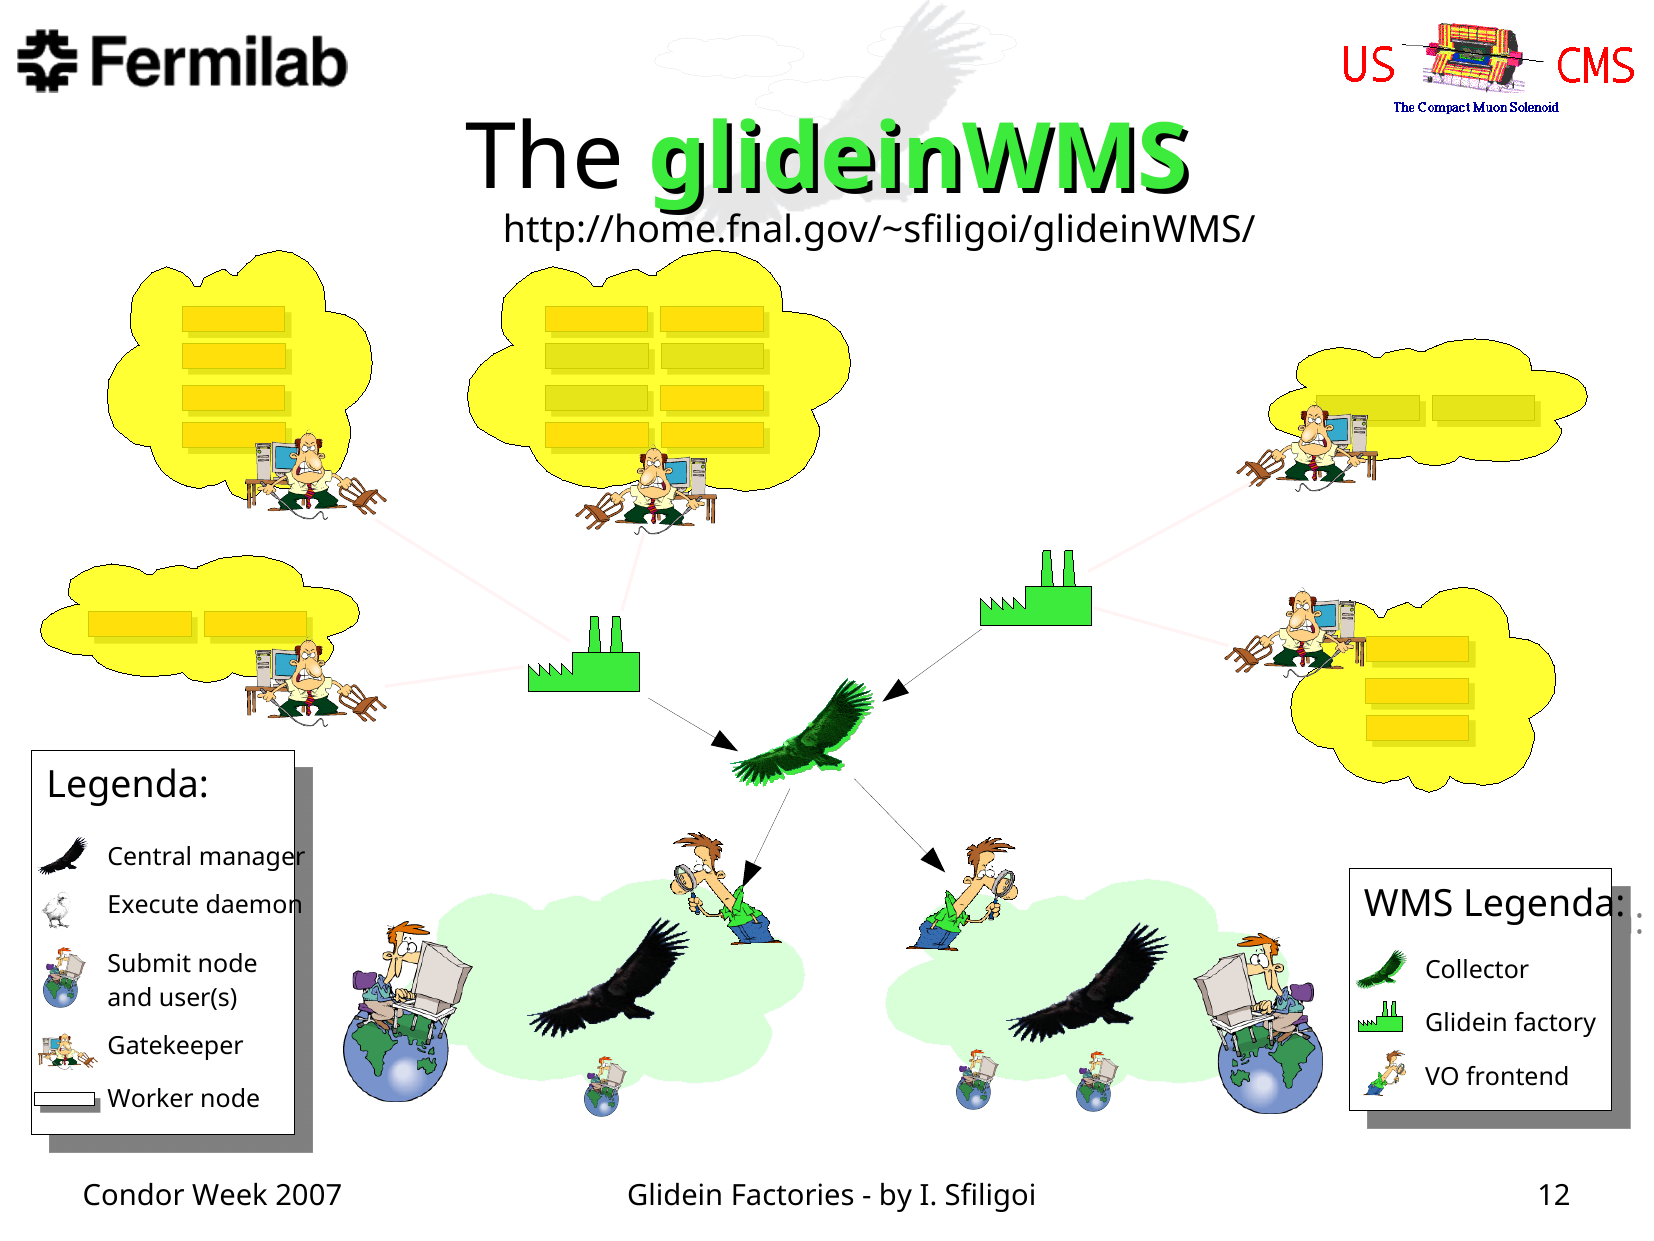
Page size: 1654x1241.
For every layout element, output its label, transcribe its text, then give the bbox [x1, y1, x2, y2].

text_box Worker node [92, 1073, 267, 1118]
text_box WMS Legenda: [1349, 868, 1612, 1111]
title The glideinWMS [82, 49, 1571, 257]
text_box Submit node and user(s) [92, 938, 266, 1010]
picture [17, 29, 348, 93]
picture [38, 1032, 98, 1070]
text_box http://home.fnal.gov/~sfiligoi/glideinWMS/ [488, 194, 1257, 253]
picture [1355, 949, 1405, 988]
text_box [1290, 587, 1556, 793]
text_box [438, 878, 806, 1088]
text_box [980, 550, 1092, 626]
picture [1340, 23, 1636, 114]
picture [906, 837, 1169, 1043]
text_box [40, 555, 360, 683]
text_box Collector [1410, 944, 1542, 988]
text_box [528, 616, 640, 692]
text_box Execute daemon [92, 878, 308, 923]
text_box Gatekeeper [92, 1020, 249, 1065]
picture [584, 1056, 627, 1117]
text_box Glidein factory [1410, 997, 1605, 1041]
picture [575, 444, 717, 535]
picture [245, 429, 387, 520]
text_box VO frontend [1410, 1050, 1578, 1095]
text_box [884, 878, 1245, 1087]
picture [1076, 1051, 1119, 1112]
text_box [34, 1092, 92, 1106]
picture [956, 1049, 999, 1110]
picture [527, 832, 782, 1038]
picture [43, 947, 86, 1008]
picture [245, 636, 387, 727]
picture [1193, 933, 1323, 1114]
text_box Legenda: [31, 750, 295, 1135]
picture [1224, 587, 1366, 678]
text_box [107, 250, 373, 500]
text_box Central manager [92, 831, 308, 876]
text_box [1358, 1001, 1403, 1032]
picture [41, 891, 72, 929]
picture [37, 836, 88, 875]
picture [343, 921, 473, 1102]
picture [1236, 401, 1378, 492]
picture [730, 678, 872, 784]
text_box [1274, 338, 1588, 466]
picture [1363, 1050, 1406, 1096]
text_box [467, 250, 851, 492]
